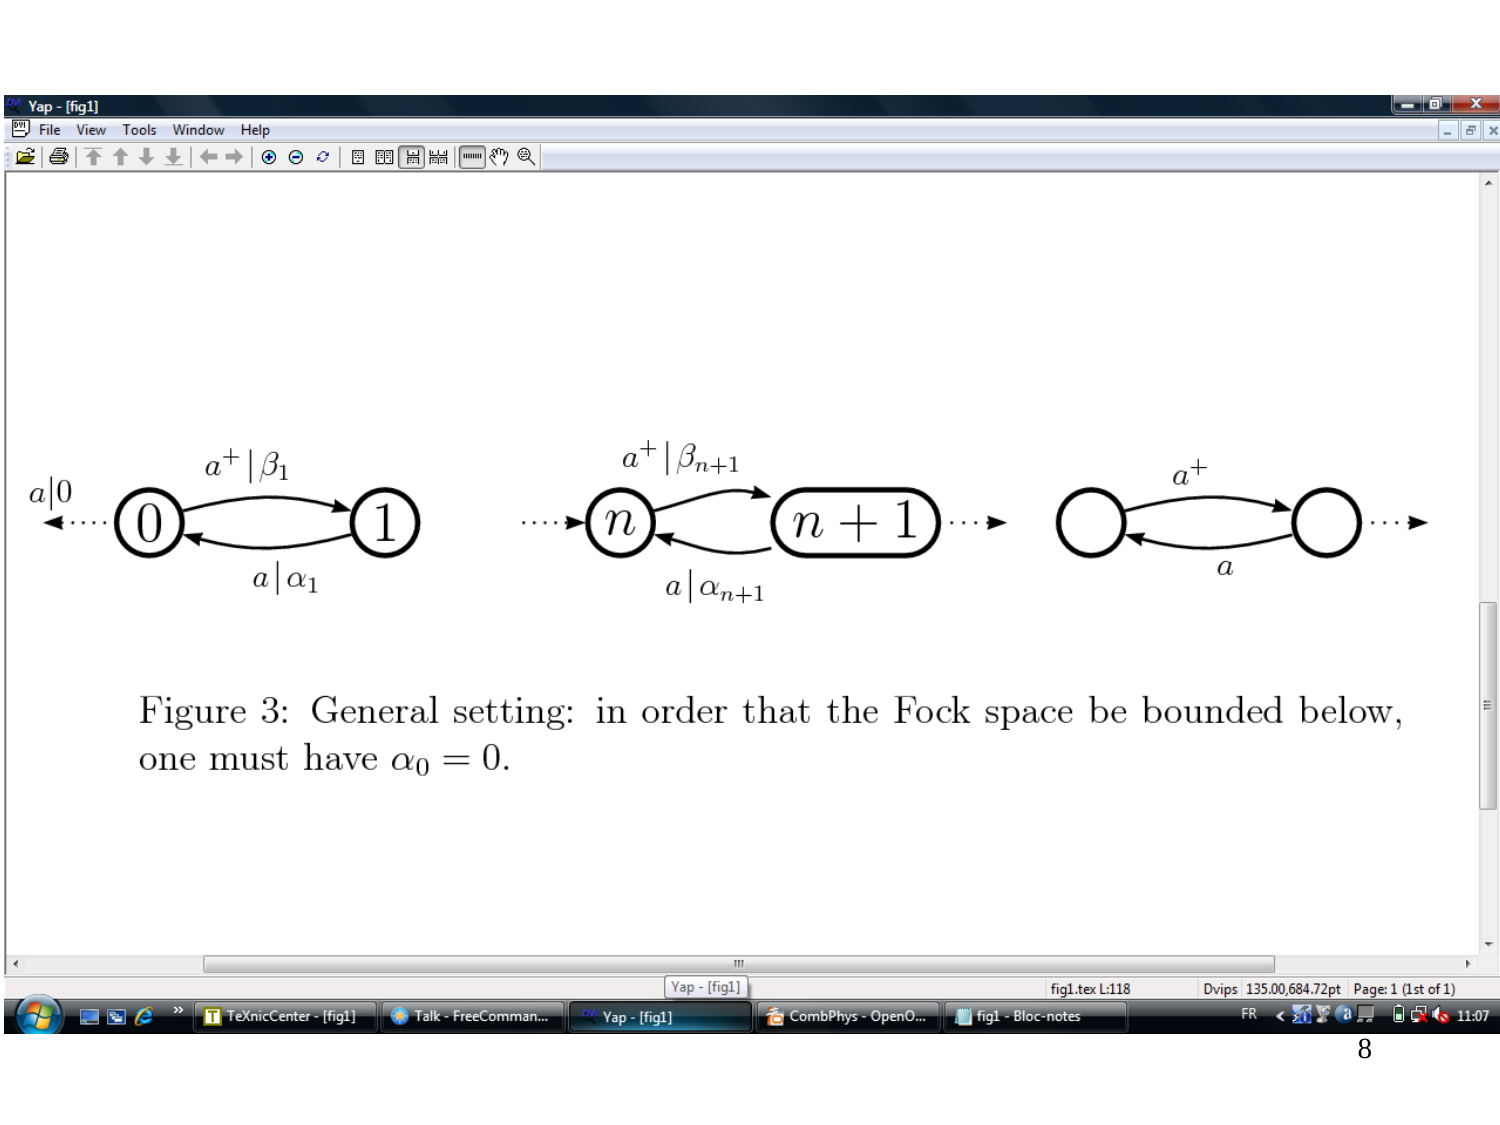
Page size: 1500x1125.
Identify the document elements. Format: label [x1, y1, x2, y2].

picture [4, 95, 1500, 1034]
